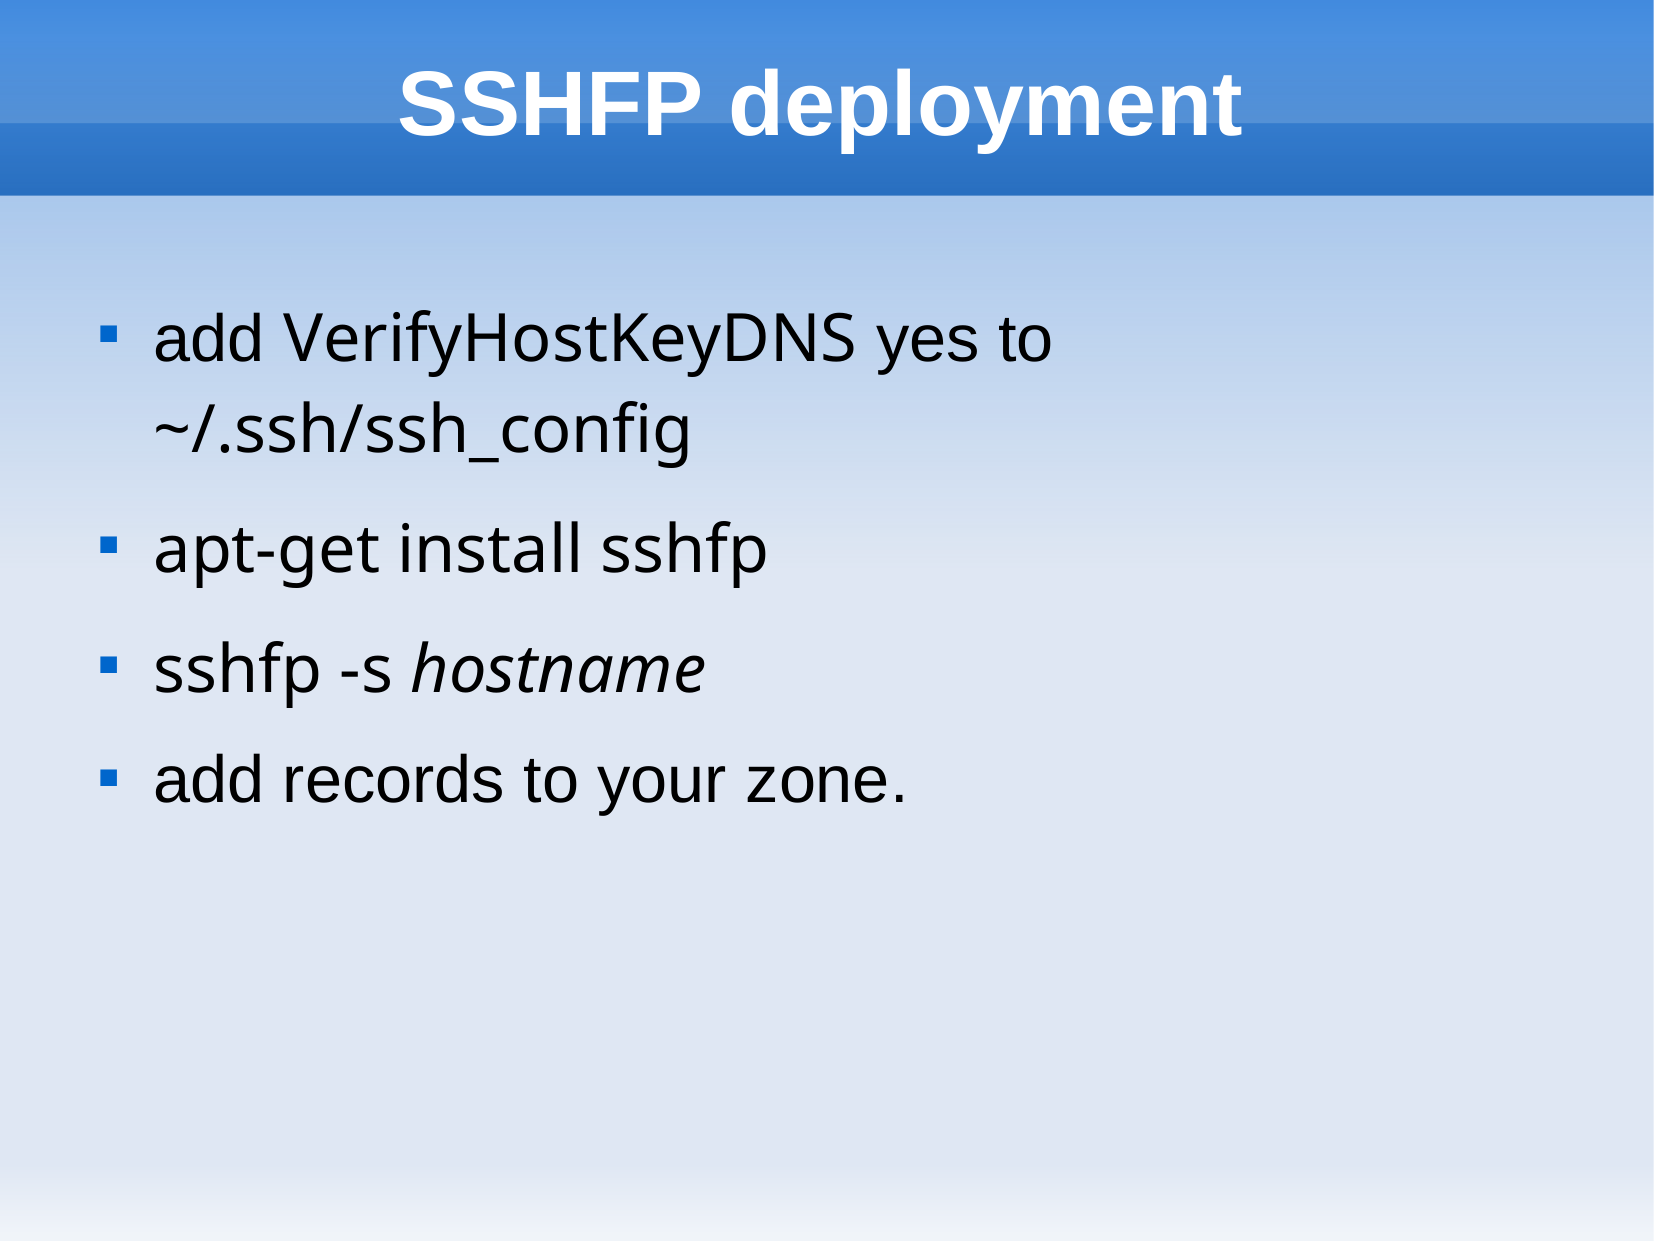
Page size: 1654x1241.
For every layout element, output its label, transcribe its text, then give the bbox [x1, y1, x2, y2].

list add VerifyHostKeyDNS yes to ~/.ssh/ssh_config apt-get install sshfp sshfp -s hostname add records to your zone. [82, 290, 1571, 1094]
title SSHFP deployment [76, 7, 1565, 200]
picture [0, 0, 1654, 1241]
